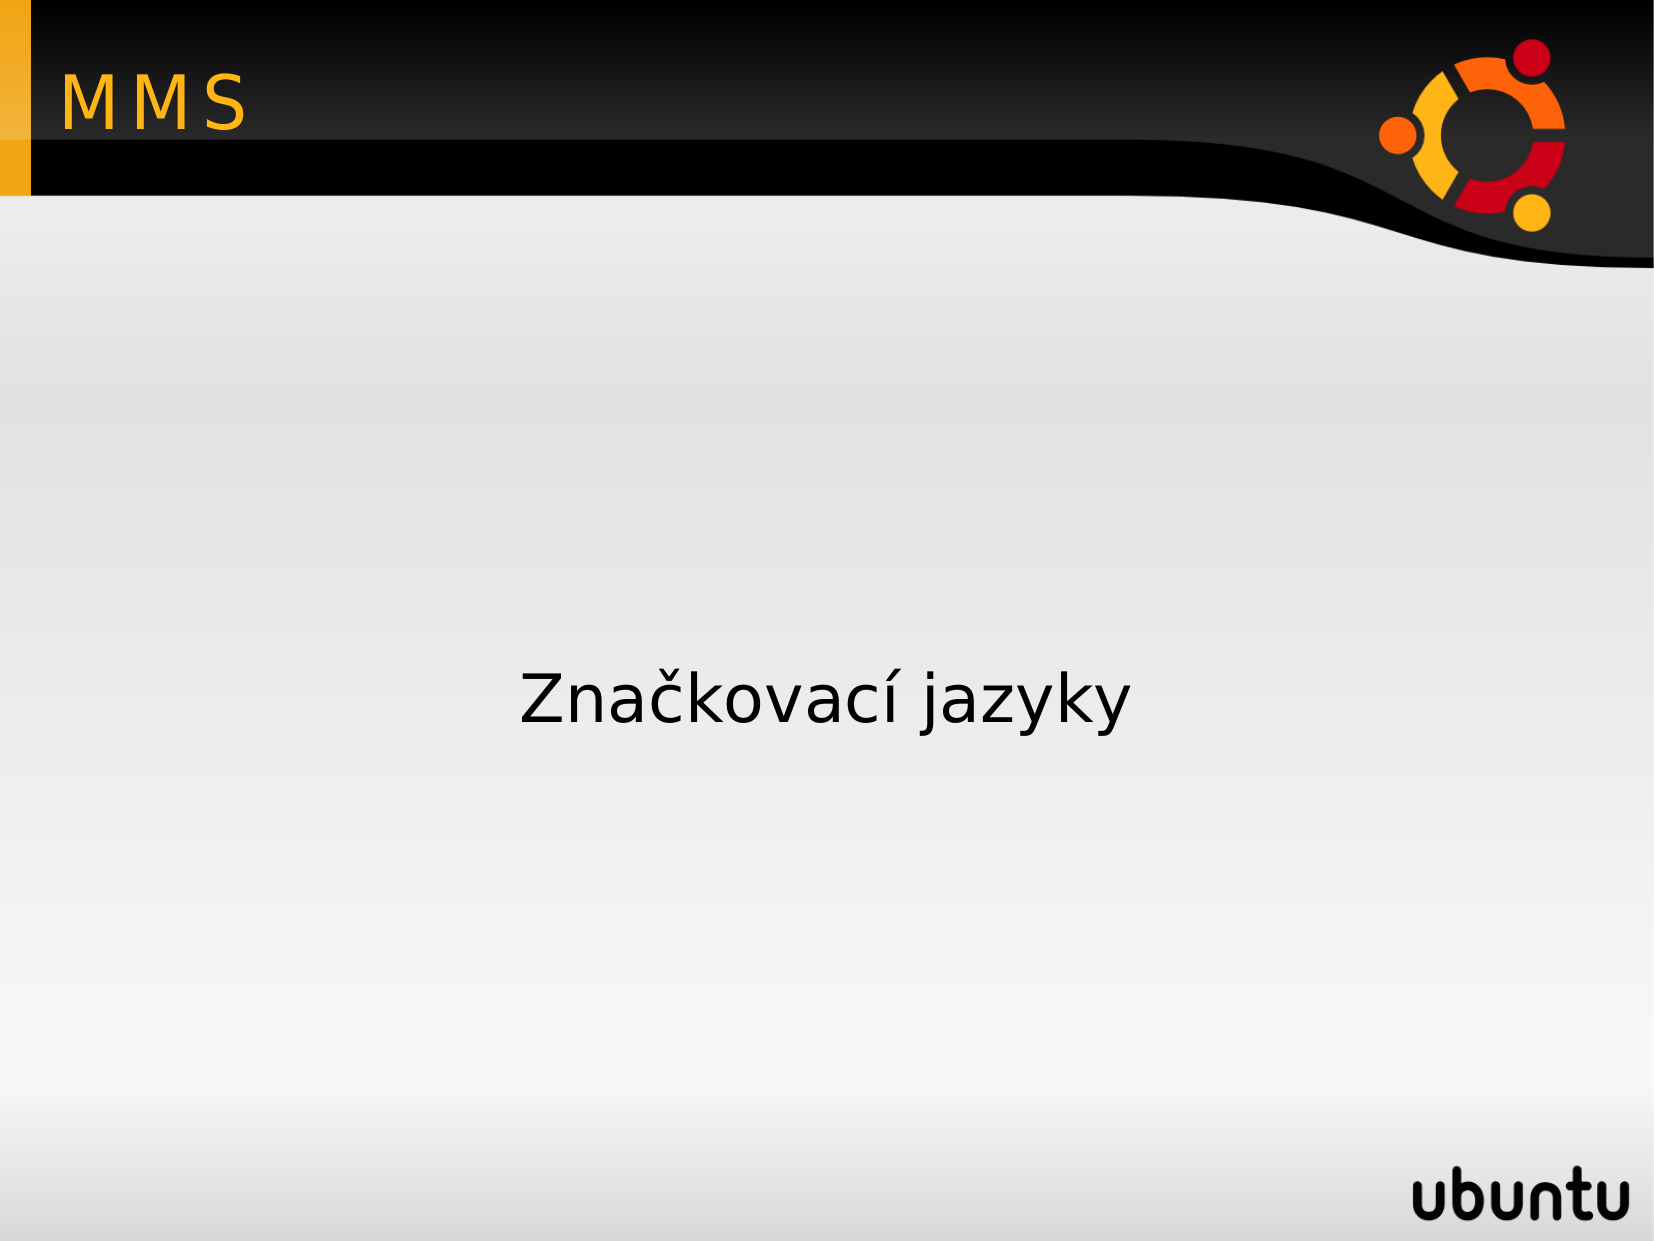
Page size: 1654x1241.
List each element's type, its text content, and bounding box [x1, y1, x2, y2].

subtitle Značkovací jazyky [82, 290, 1571, 1109]
picture [0, 0, 1654, 1241]
title MMS [59, 29, 1270, 178]
